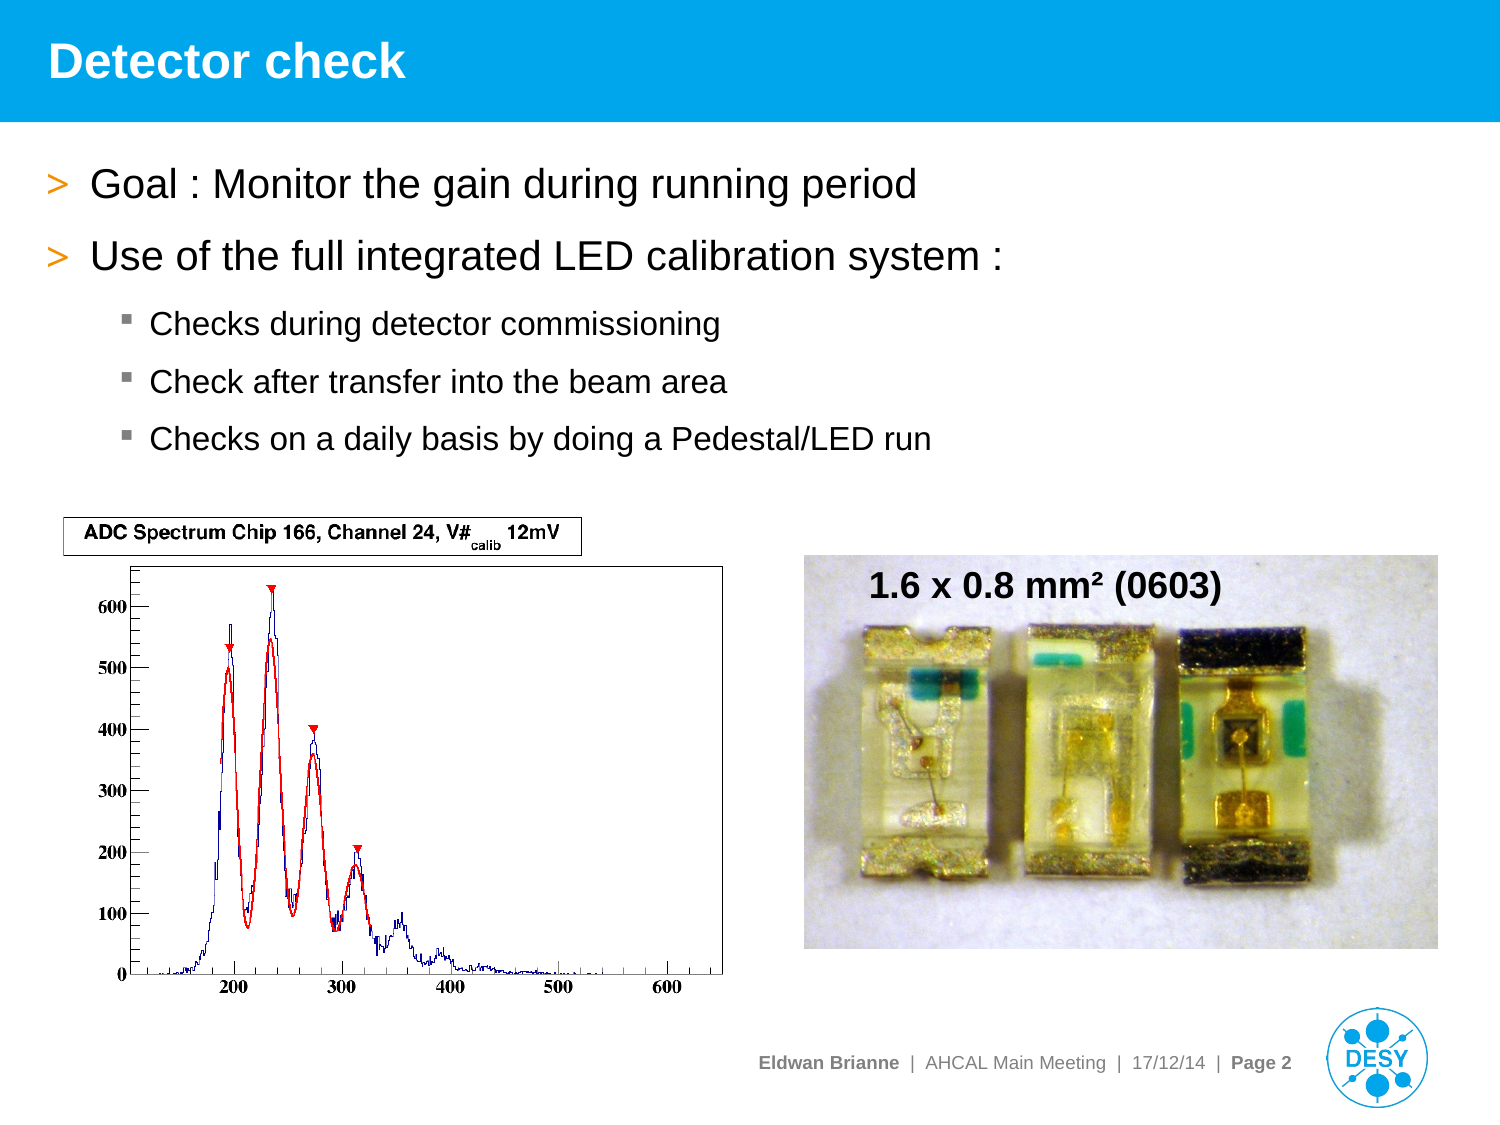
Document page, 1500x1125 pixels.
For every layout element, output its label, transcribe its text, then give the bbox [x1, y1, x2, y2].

picture [1326, 1007, 1428, 1108]
picture [804, 555, 1438, 949]
list Goal : Monitor the gain during running period Use of the full integrated LED calibration system : Checks during detector commissioning Check after transfer into the beam area Checks on a daily basis by doing a Pedestal/LED run [46, 160, 1444, 903]
picture [56, 515, 796, 1025]
text_box 1.6 x 0.8 mm² (0603) [840, 553, 1238, 615]
title Detector check [47, 16, 1446, 107]
